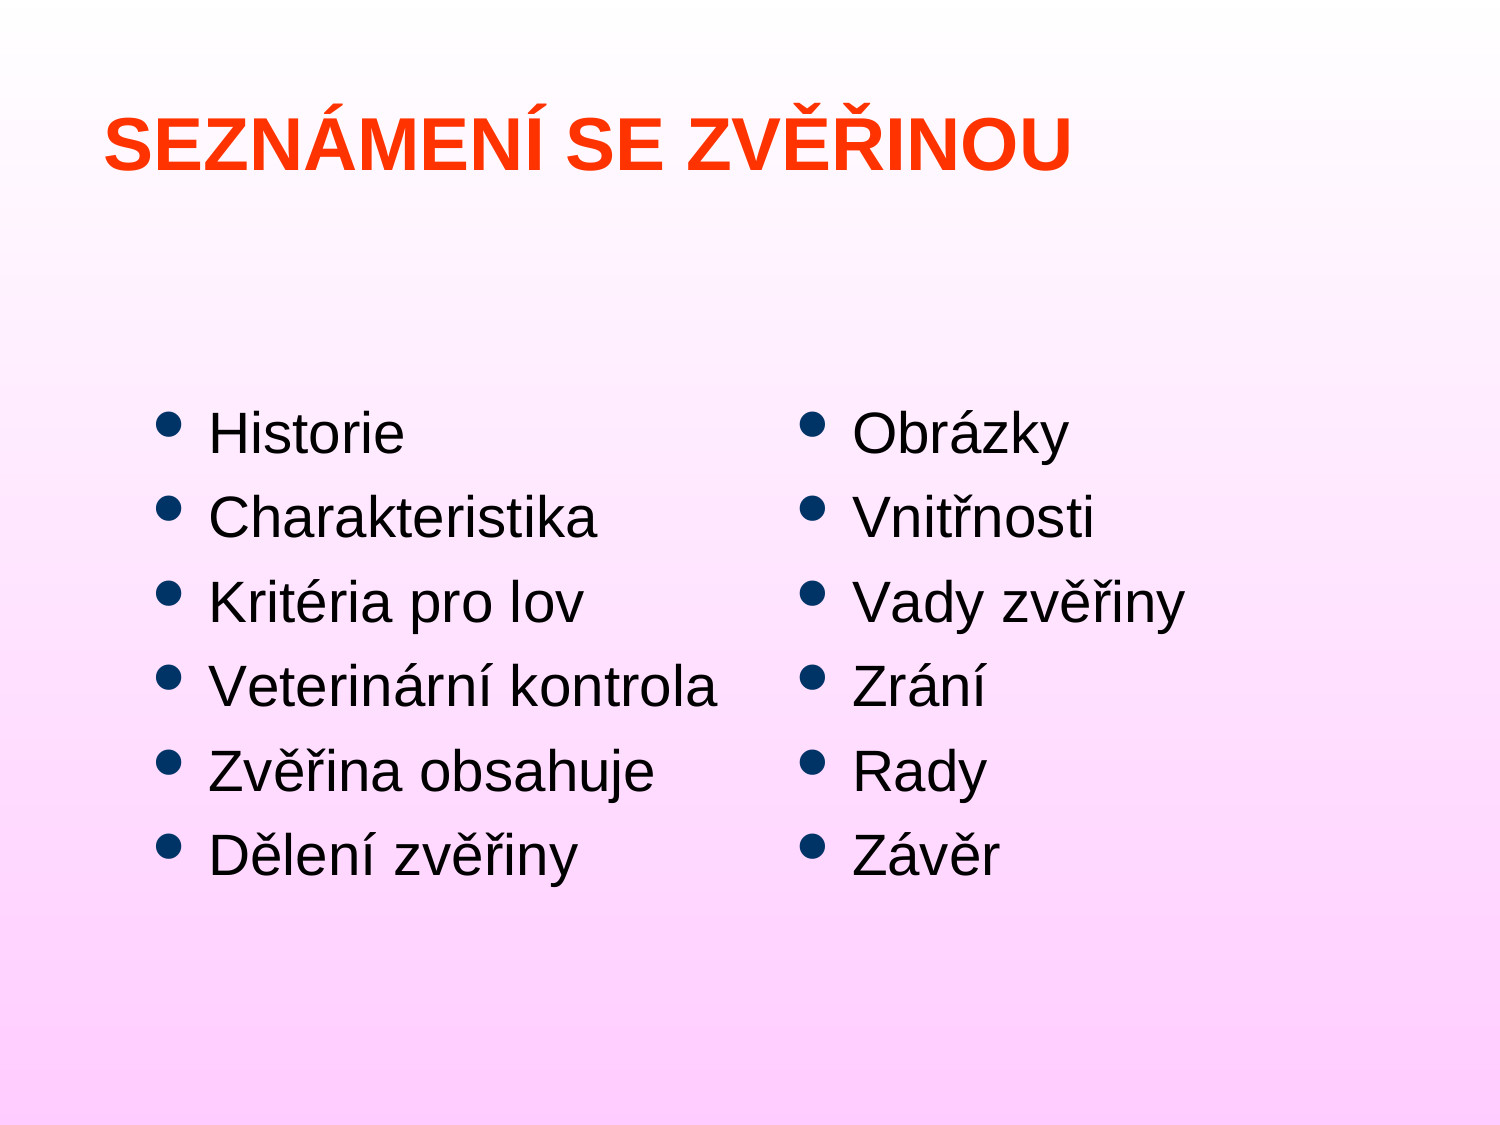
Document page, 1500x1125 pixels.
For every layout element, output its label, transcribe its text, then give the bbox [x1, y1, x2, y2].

list Obrázky Vnitřnosti Vady zvěřiny Zrání Rady Závěr [780, 387, 1400, 999]
list Historie Charakteristika Kritéria pro lov Veterinární kontrola Zvěřina obsahuje Dělení zvěřiny [137, 387, 756, 999]
title SEZNÁMENÍ SE ZVĚŘINOU [88, 30, 1365, 195]
